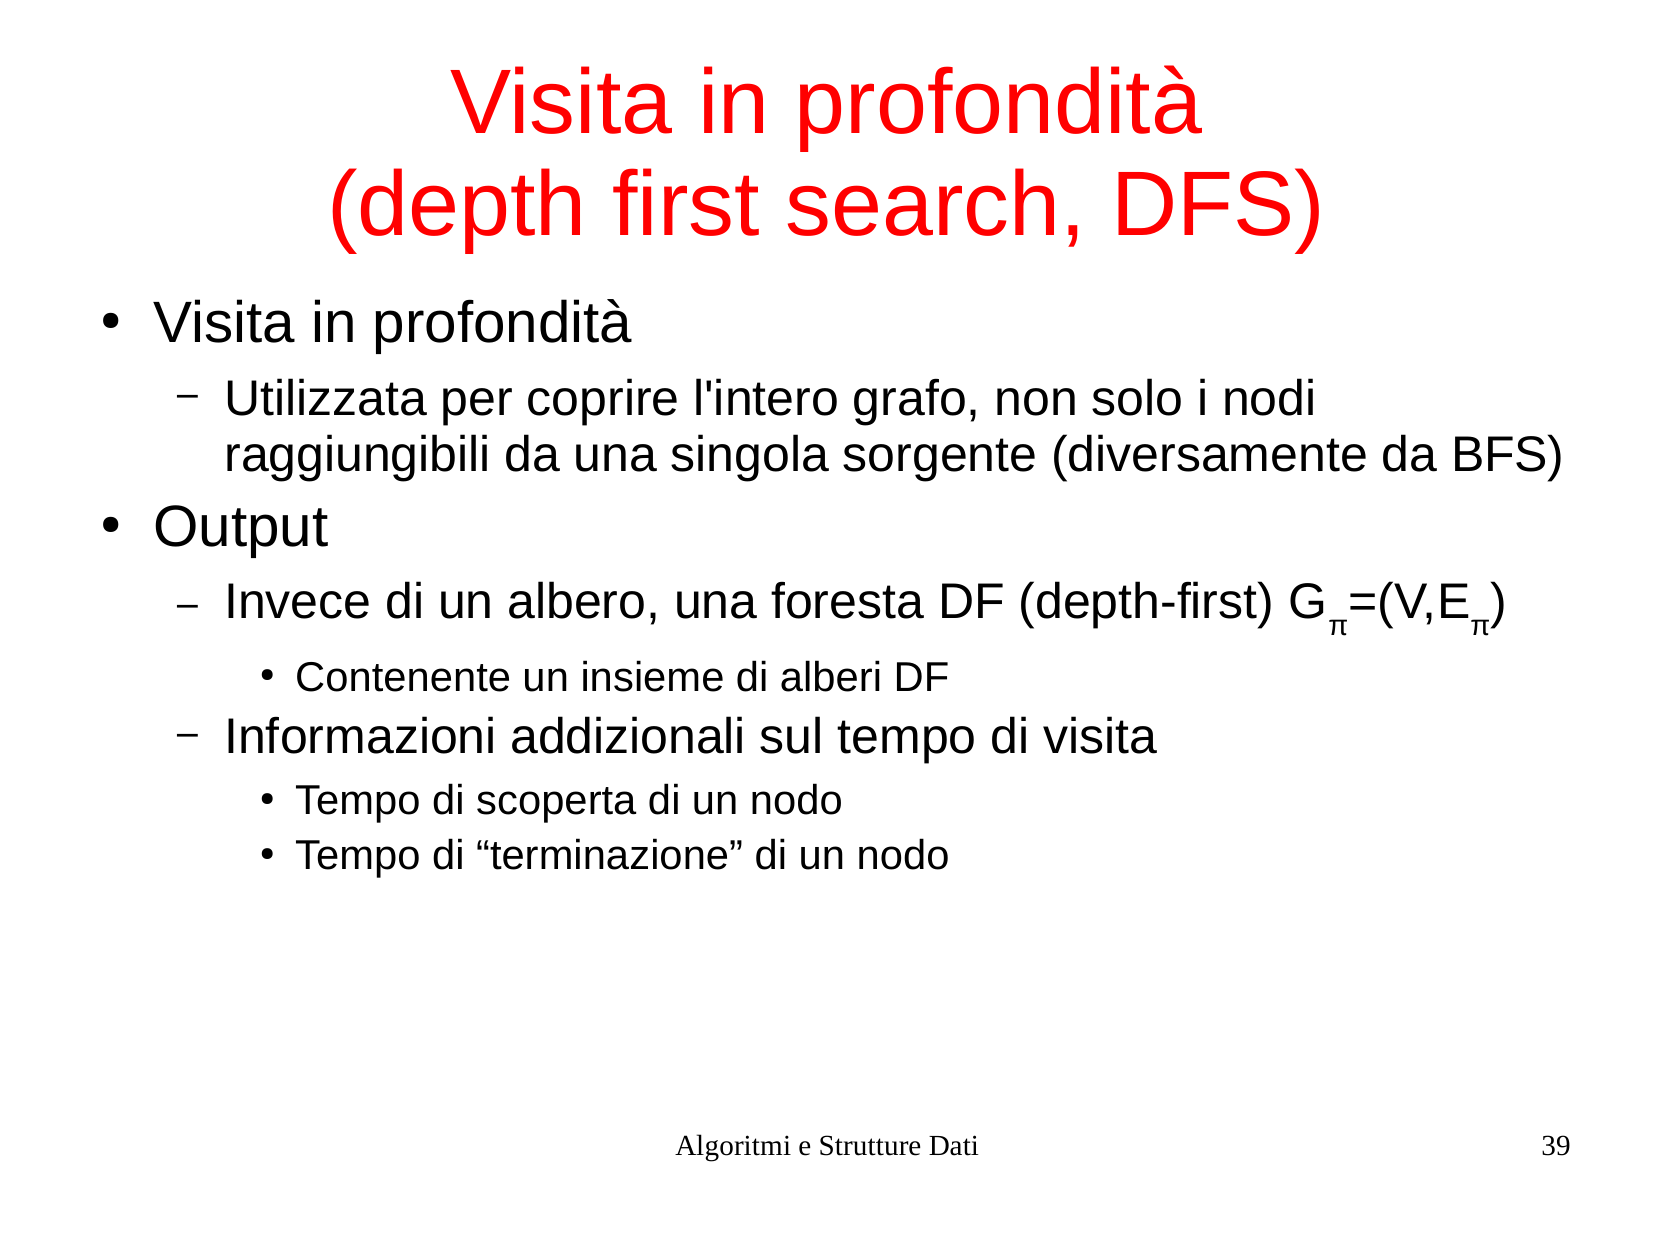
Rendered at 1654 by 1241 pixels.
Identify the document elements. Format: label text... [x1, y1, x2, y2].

title Visita in profondità (depth first search, DFS) [82, 49, 1571, 257]
list Visita in profondità Utilizzata per coprire l'intero grafo, non solo i nodi raggiungibili da una singola sorgente (diversamente da BFS) Output Invece di un albero, una foresta DF (depth-first) Gπ=(V,Eπ) Contenente un insieme di alberi DF Informazioni addizionali sul tempo di visita Tempo di scoperta di un nodo Tempo di “terminazione” di un nodo [82, 290, 1571, 1109]
